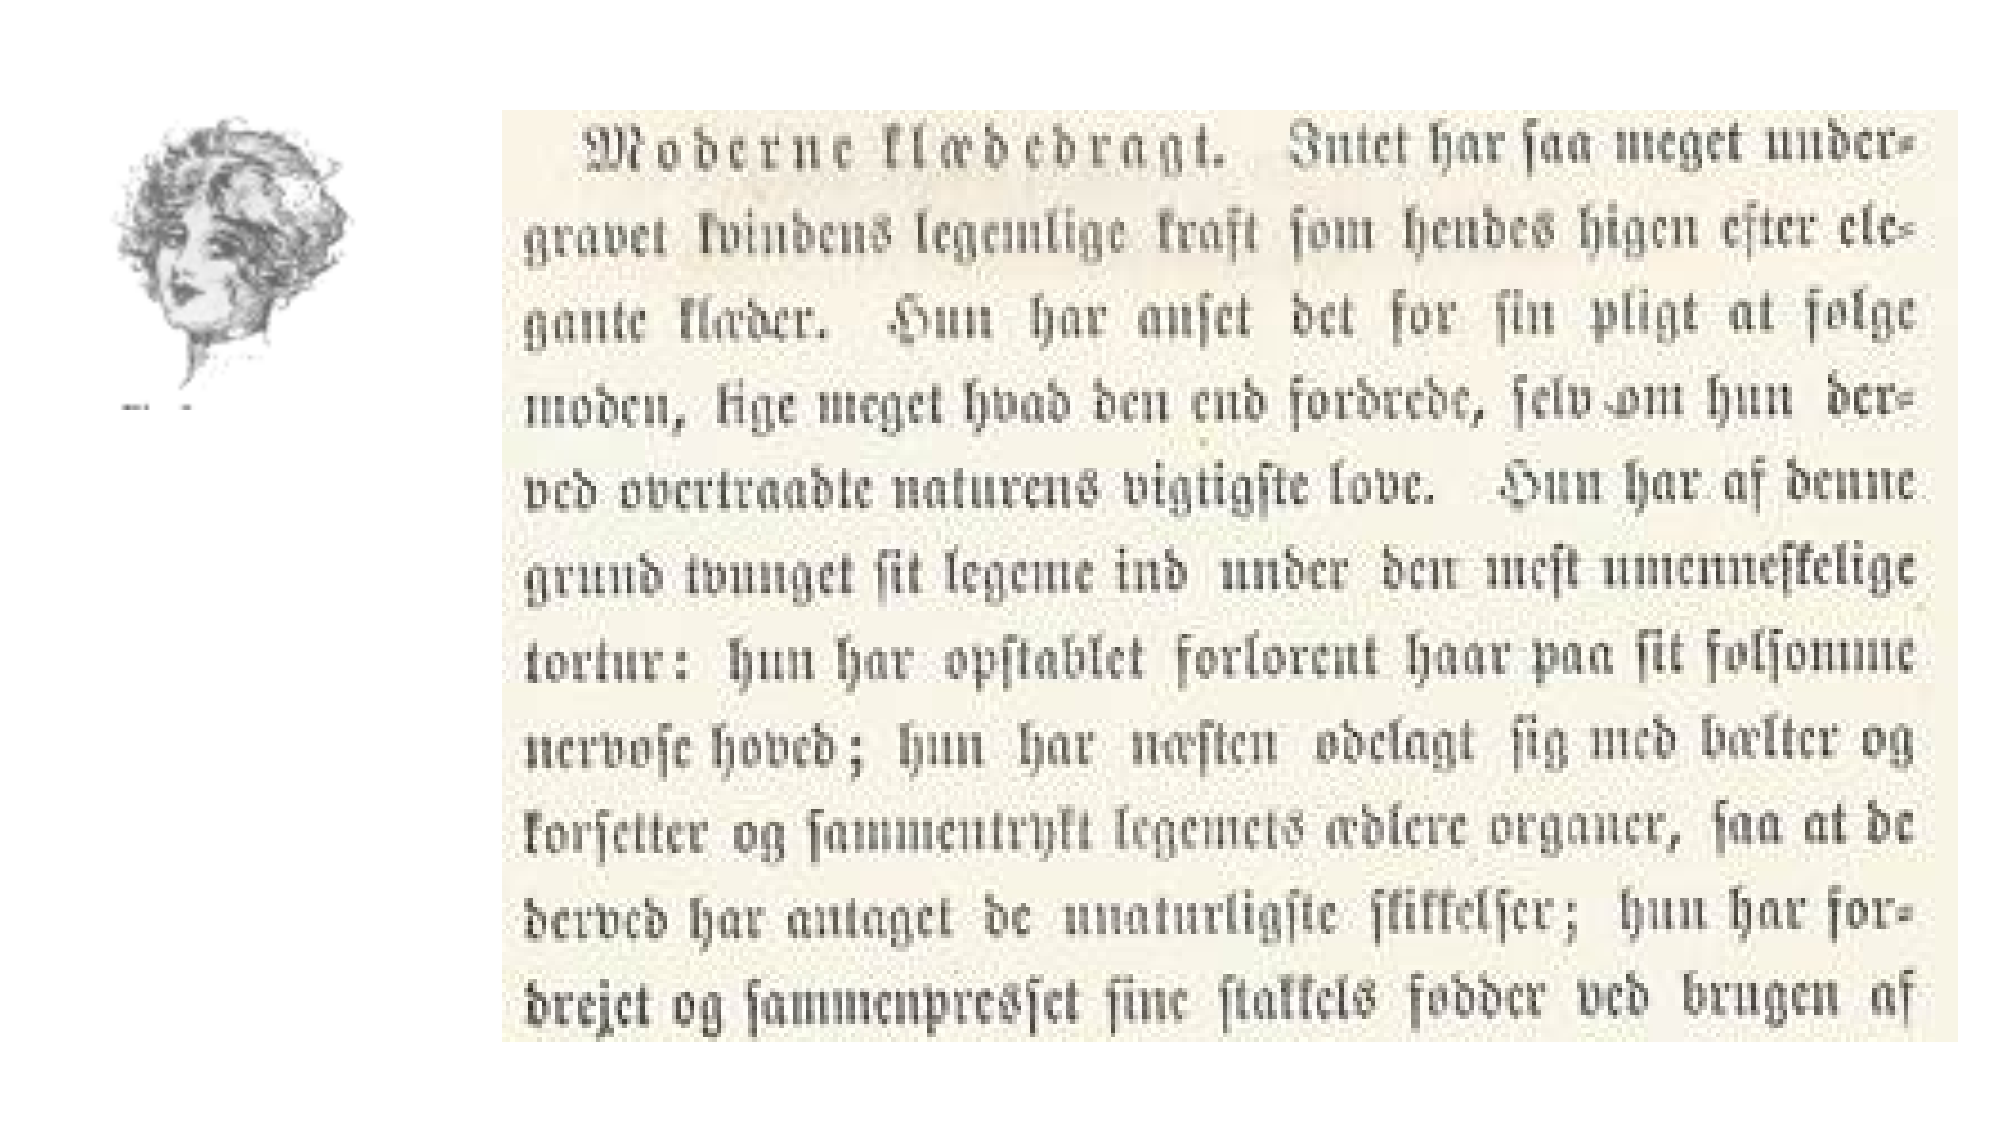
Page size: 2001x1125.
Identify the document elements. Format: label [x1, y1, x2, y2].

picture [89, 110, 371, 410]
picture [502, 110, 1958, 1042]
